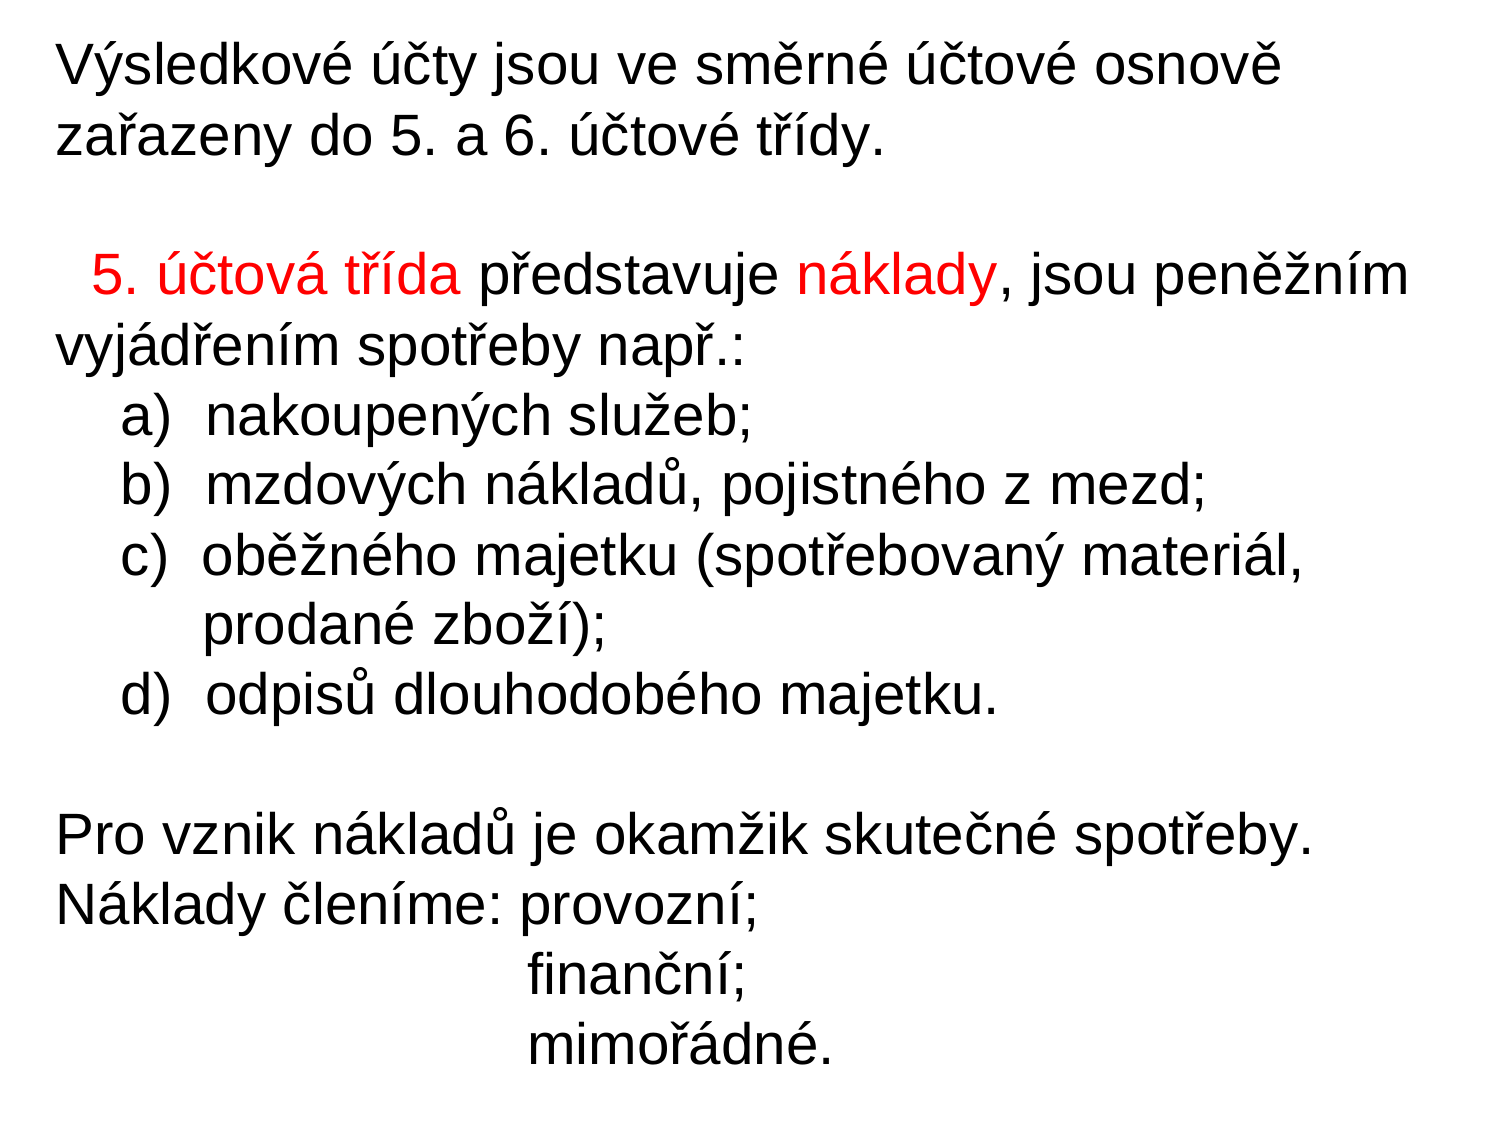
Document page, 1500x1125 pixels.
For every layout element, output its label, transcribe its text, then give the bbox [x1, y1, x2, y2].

text_box Výsledkové účty jsou ve směrné účtové osnově zařazeny do 5. a 6. účtové třídy. 5. účtová třída představuje náklady, jsou peněžním vyjádřením spotřeby např.: a) nakoupených služeb; b) mzdových nákladů, pojistného z mezd; c) oběžného majetku (spotřebovaný materiál, prodané zboží); d) odpisů dlouhodobého majetku. Pro vznik nákladů je okamžik skutečné spotřeby. Náklady členíme: provozní; finanční; mimořádné. [41, 19, 1447, 1085]
